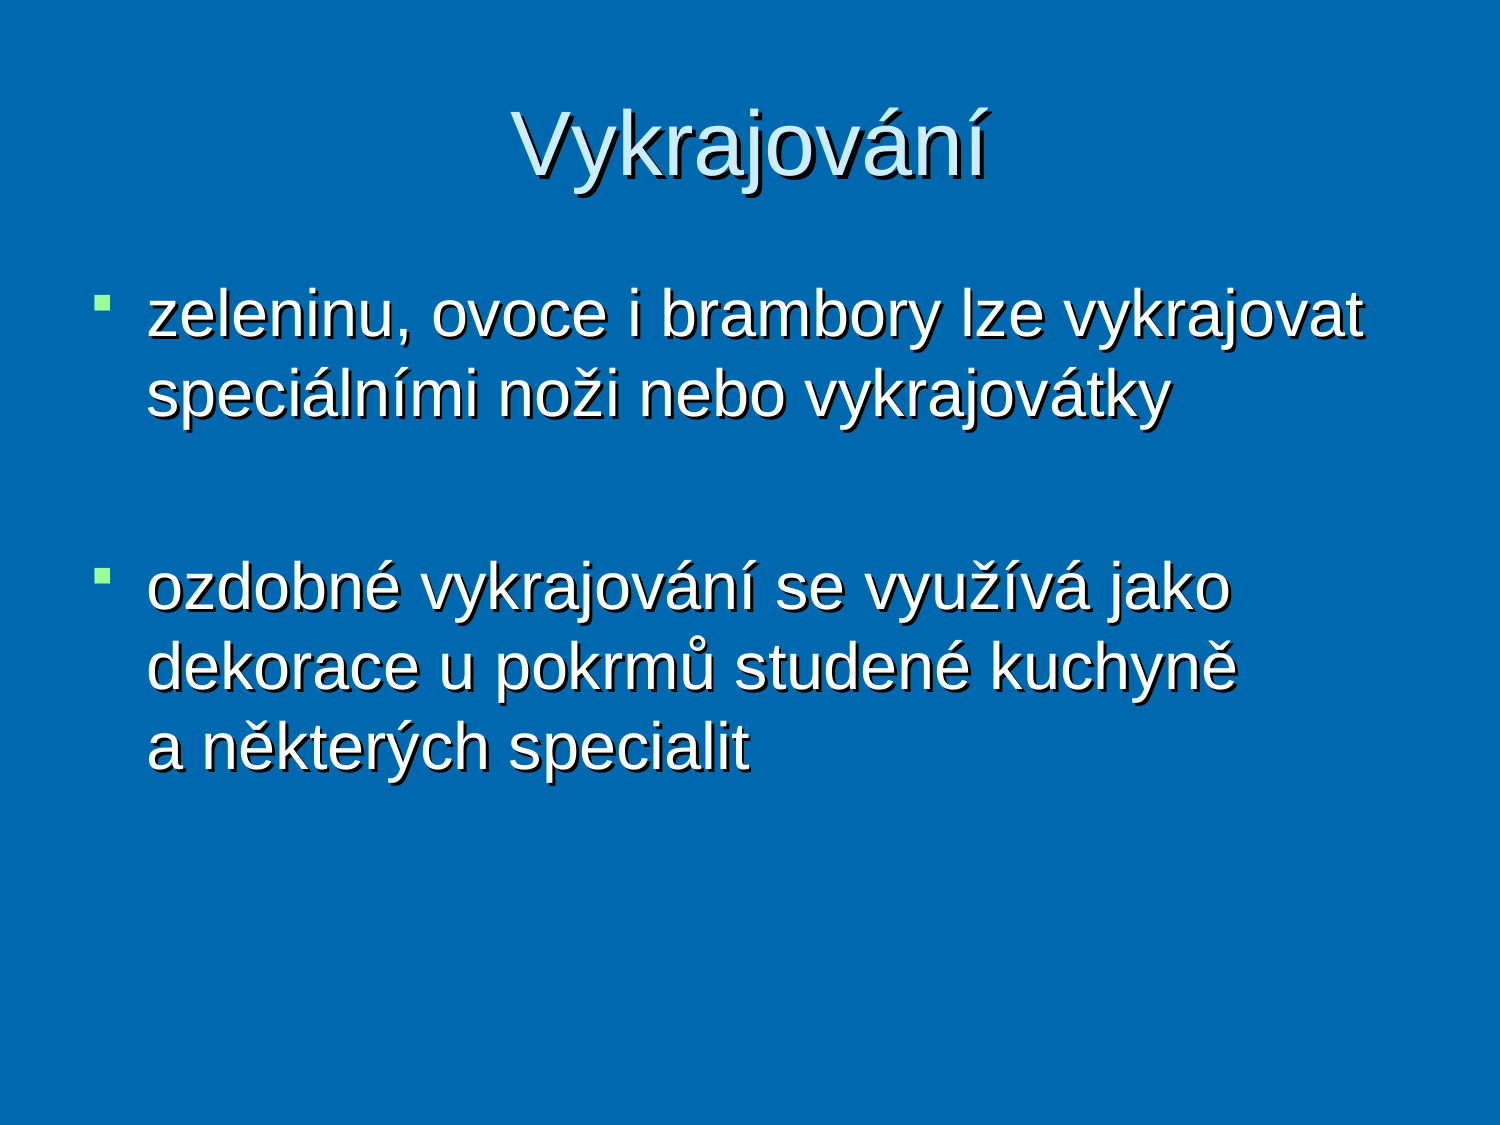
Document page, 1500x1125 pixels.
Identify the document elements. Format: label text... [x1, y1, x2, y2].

title Vykrajování [75, 45, 1426, 233]
list zeleninu, ovoce i brambory lze vykrajovat speciálními noži nebo vykrajovátky ozdobné vykrajování se využívá jako dekorace u pokrmů studené kuchyně a některých specialit [75, 262, 1426, 1006]
